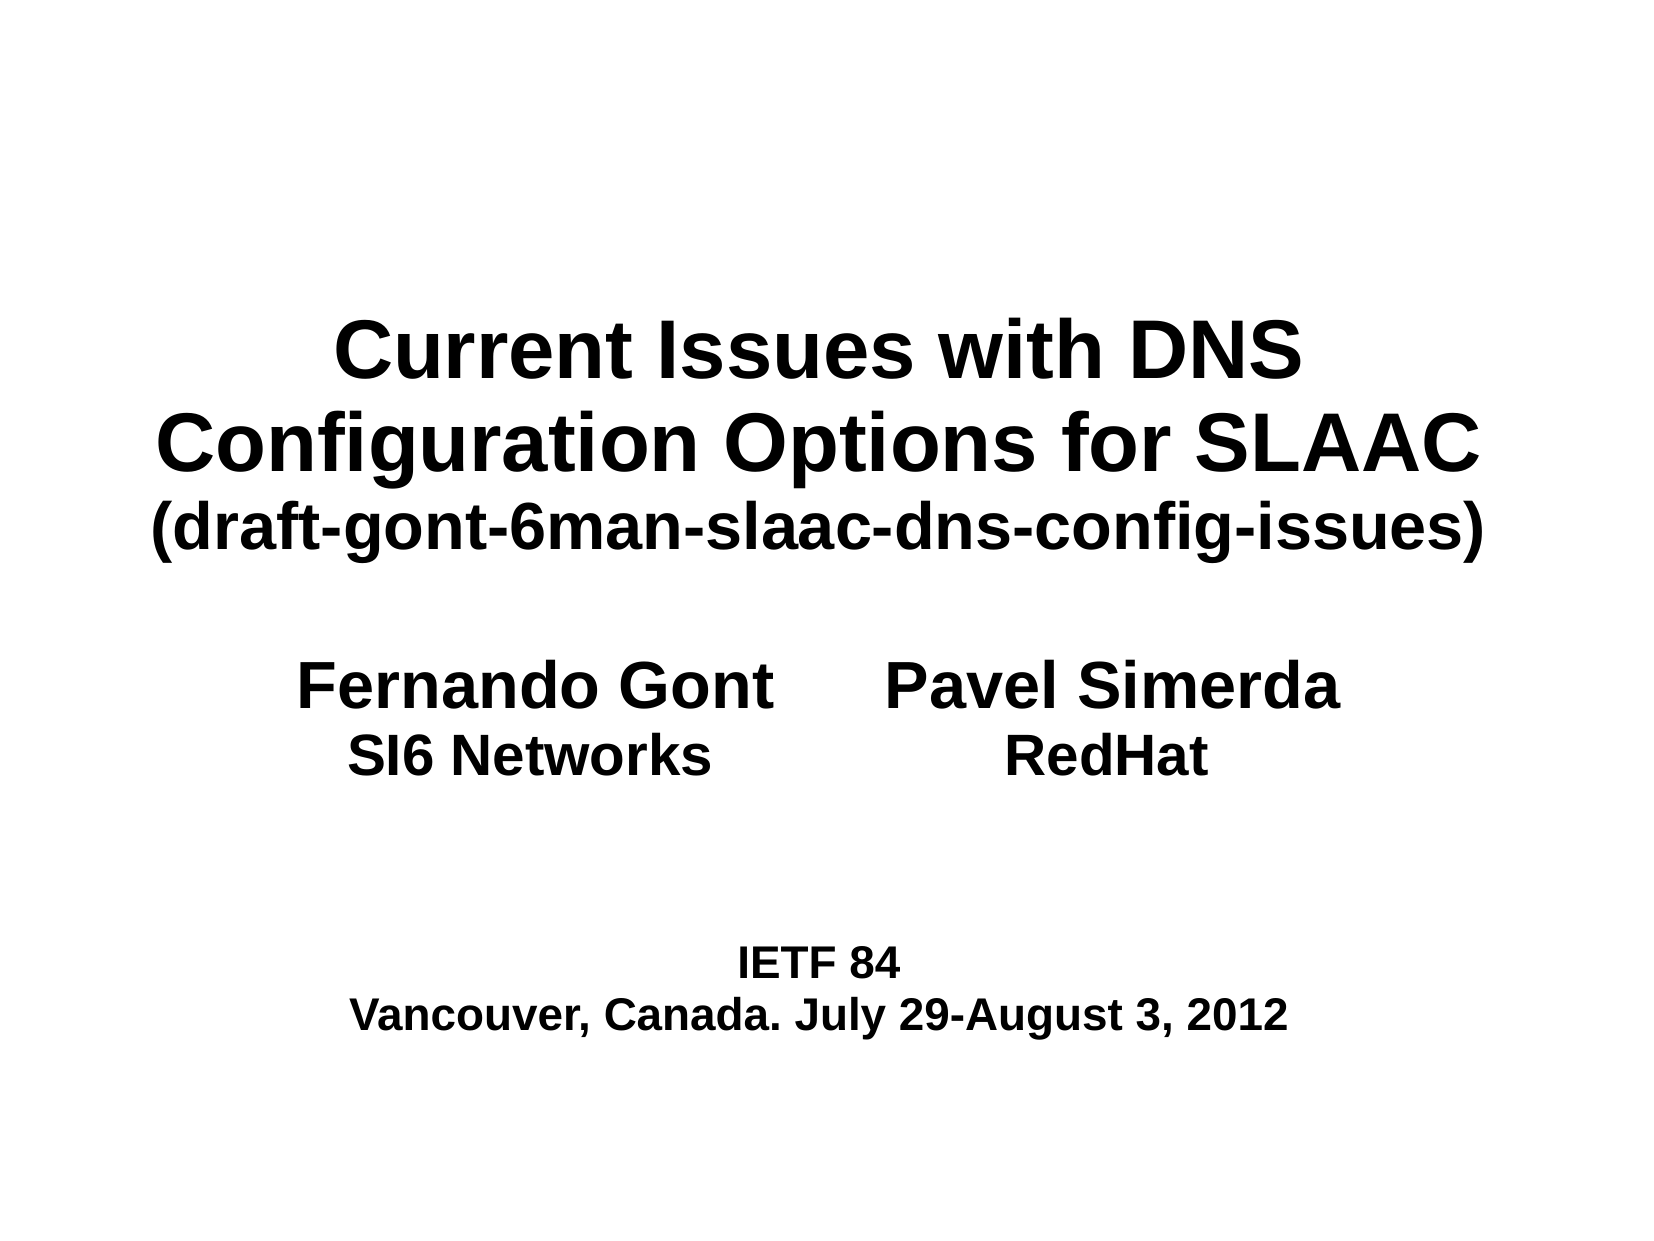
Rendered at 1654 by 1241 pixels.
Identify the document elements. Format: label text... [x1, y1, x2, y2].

subtitle Current Issues with DNS Configuration Options for SLAAC (draft-gont-6man-slaac-dns-config-issues) Fernando Gont Pavel Simerda SI6 Networks RedHat IETF 84 Vancouver, Canada. July 29-August 3, 2012 [75, 187, 1564, 1156]
